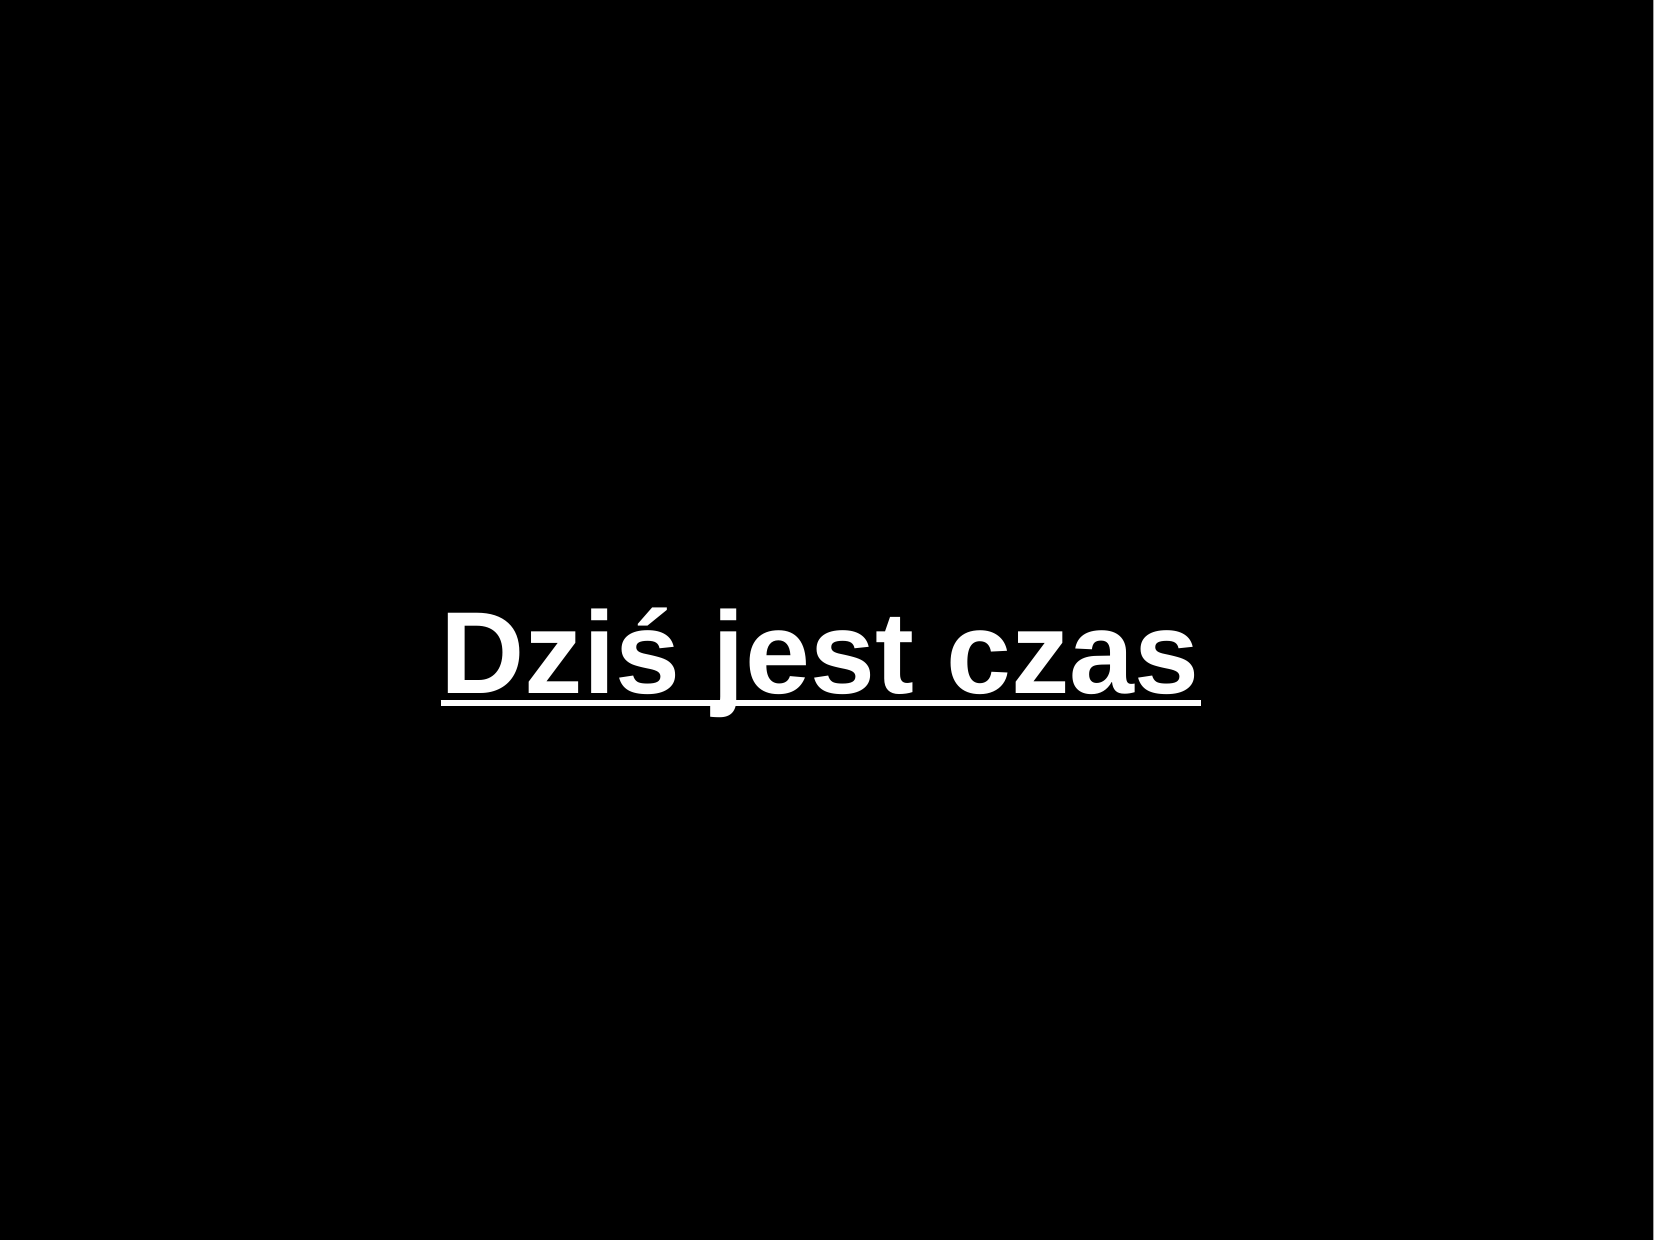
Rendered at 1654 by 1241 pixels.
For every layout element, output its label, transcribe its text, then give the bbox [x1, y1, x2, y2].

subtitle Dziś jest czas [0, 0, 1642, 1241]
